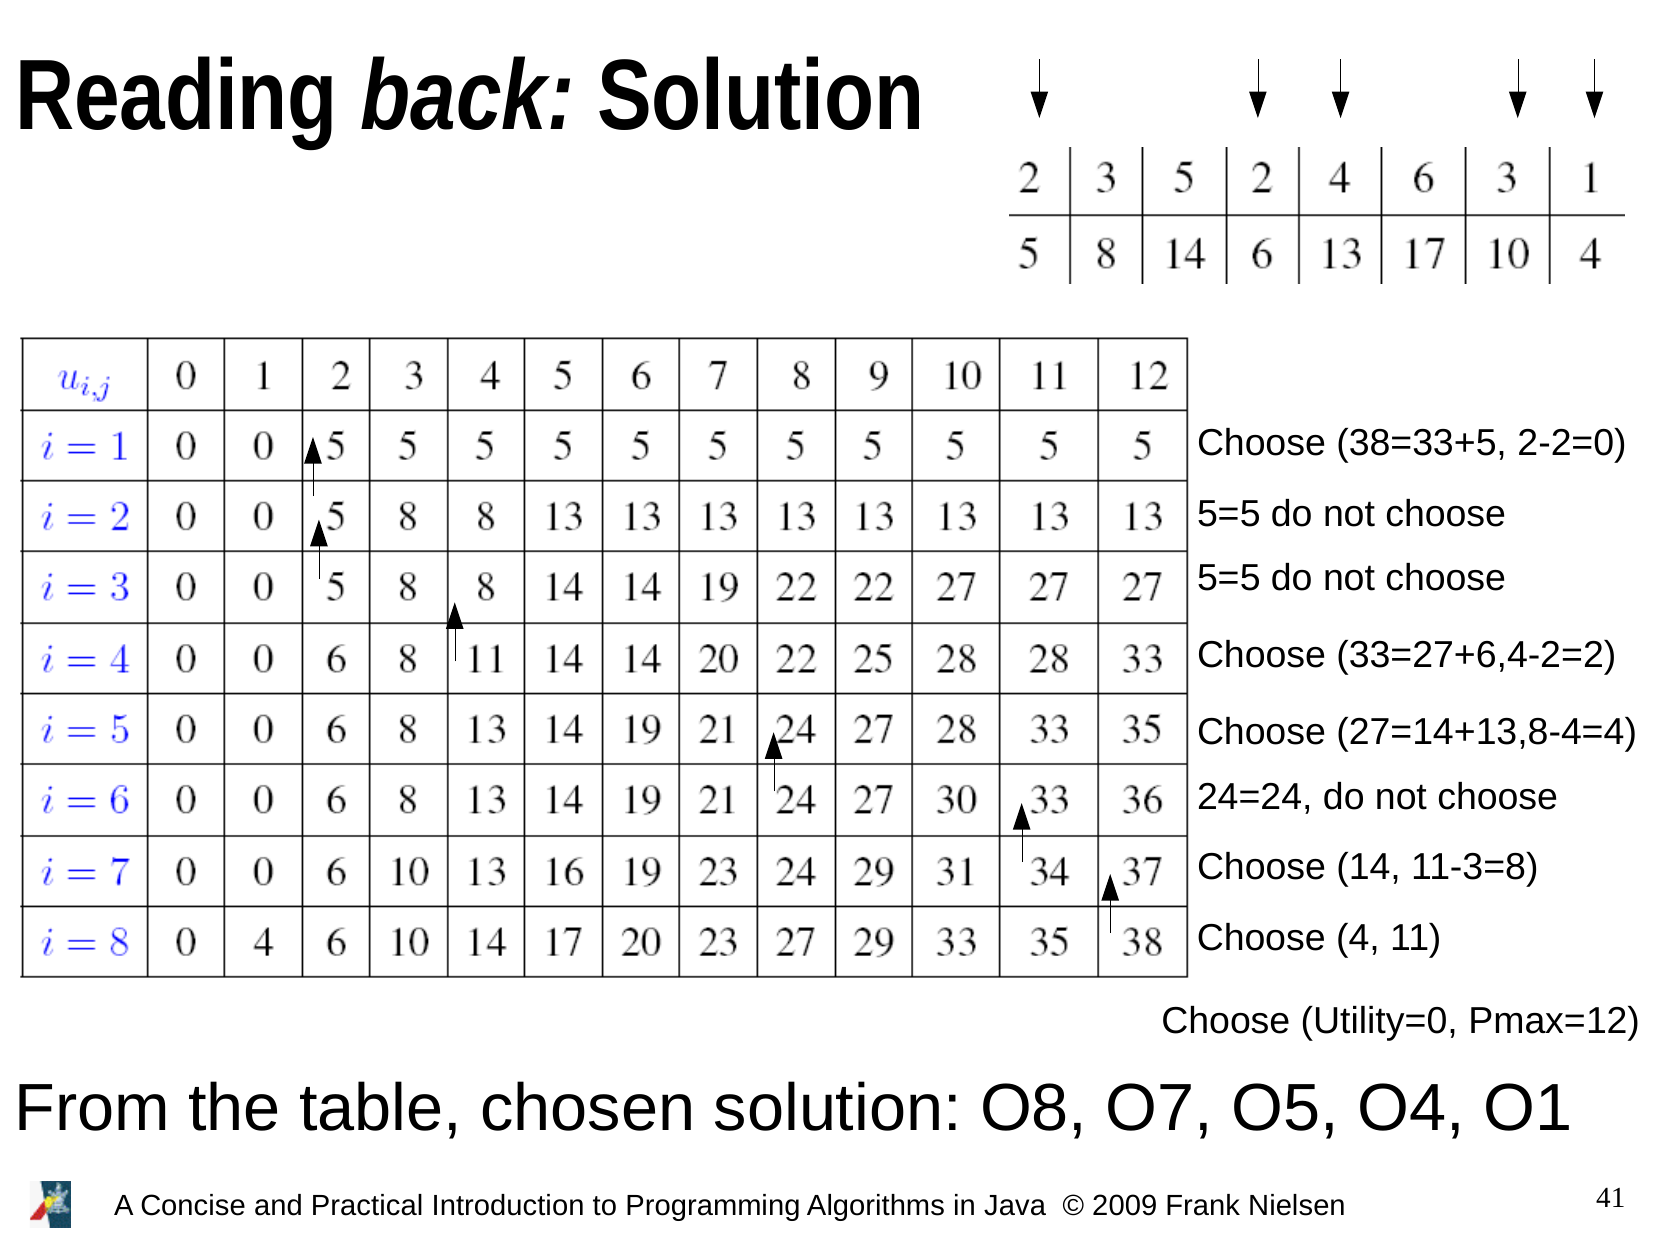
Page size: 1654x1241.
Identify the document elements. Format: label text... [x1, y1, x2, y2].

picture [1009, 147, 1625, 284]
text_box Choose (4, 11) [1182, 909, 1457, 967]
text_box Choose (27=14+13,8-4=4) [1182, 702, 1652, 760]
text_box Reading back: Solution [0, 28, 940, 158]
text_box 5=5 do not choose [1182, 484, 1522, 542]
picture [19, 330, 1193, 992]
text_box 24=24, do not choose [1182, 767, 1573, 825]
picture [29, 1181, 71, 1228]
text_box From the table, chosen solution: O8, O7, O5, O4, O1 [0, 1062, 1589, 1153]
text_box Choose (38=33+5, 2-2=0) [1182, 413, 1642, 471]
text_box Choose (14, 11-3=8) [1182, 838, 1554, 896]
text_box Choose (Utility=0, Pmax=12) [1146, 992, 1654, 1050]
text_box Choose (33=27+6,4-2=2) [1182, 626, 1632, 684]
text_box 5=5 do not choose [1182, 549, 1522, 607]
